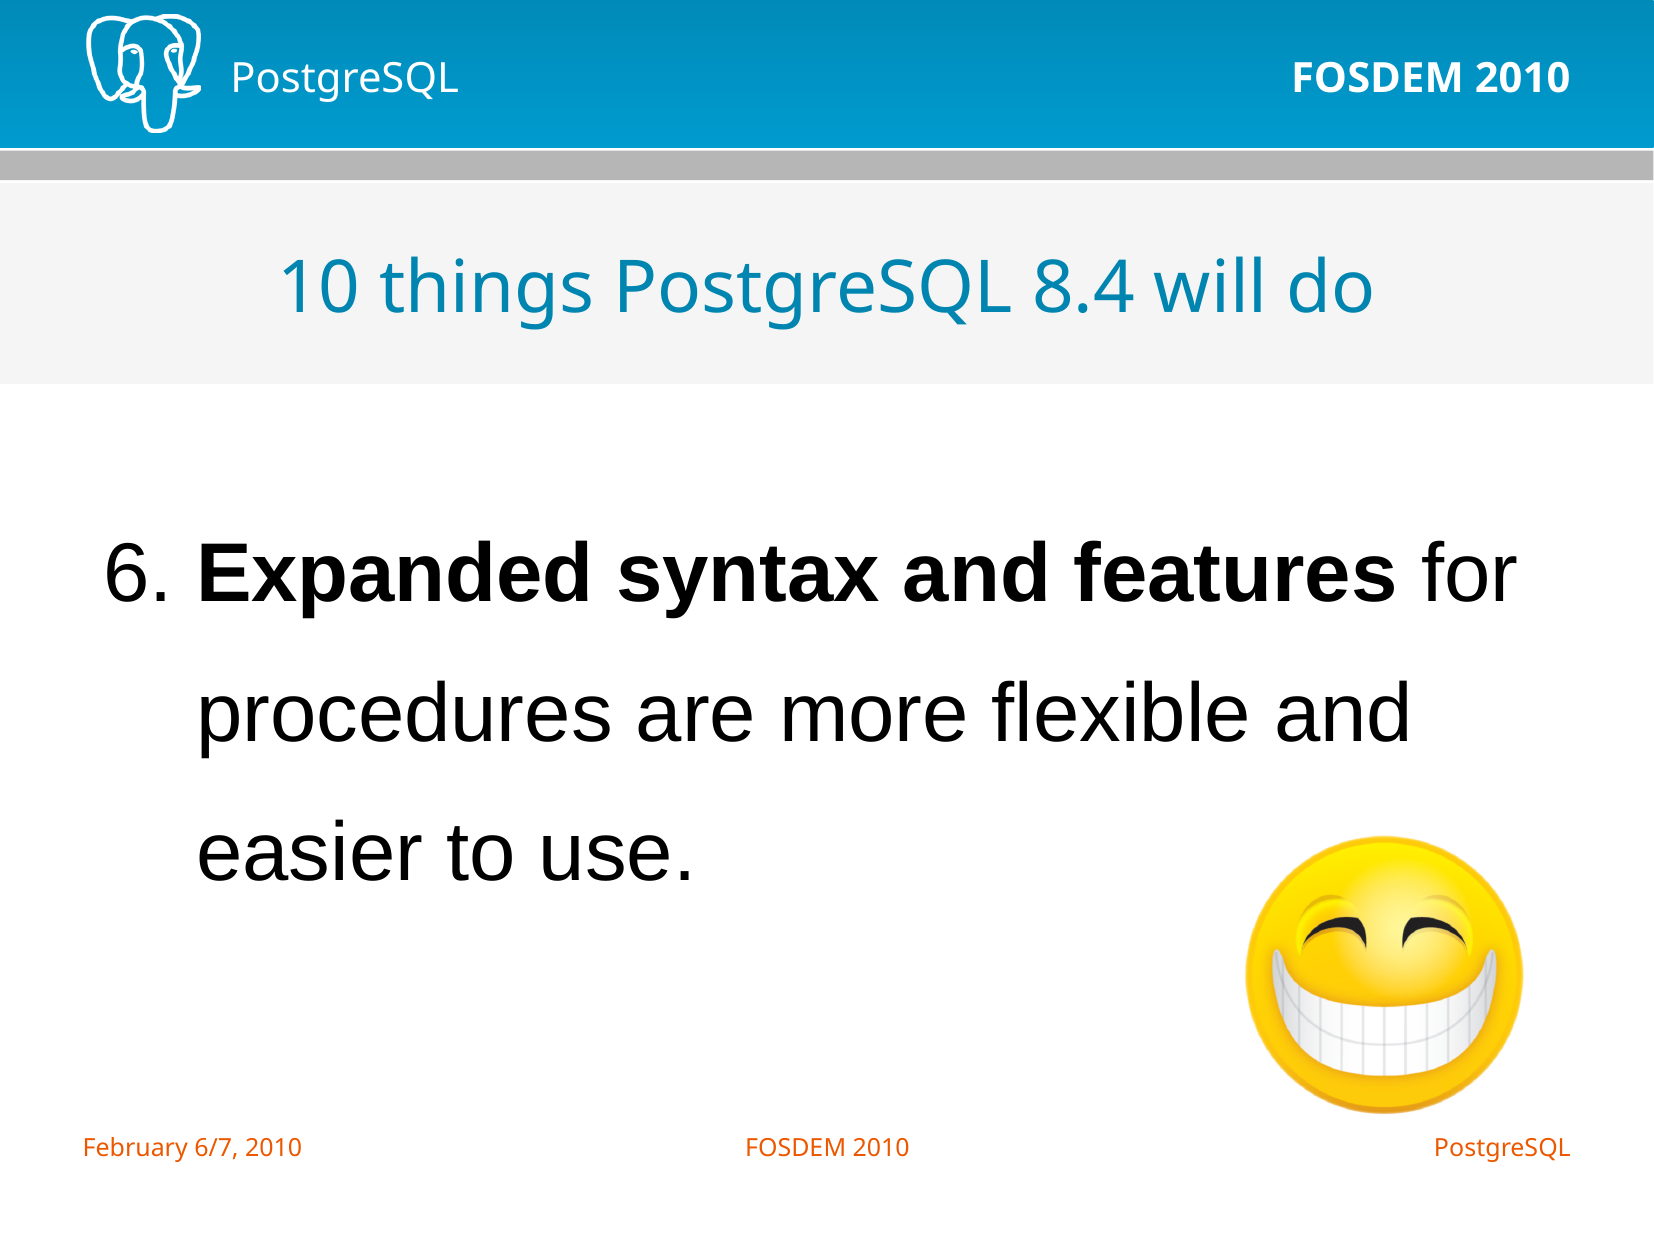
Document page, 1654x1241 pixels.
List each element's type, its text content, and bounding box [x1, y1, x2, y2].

picture [87, 15, 200, 132]
text_box 6. Expanded syntax and features for procedures are more flexible and easier to use. [88, 472, 1536, 861]
picture [1240, 830, 1536, 1123]
title 10 things PostgreSQL 8.4 will do [82, 208, 1571, 362]
